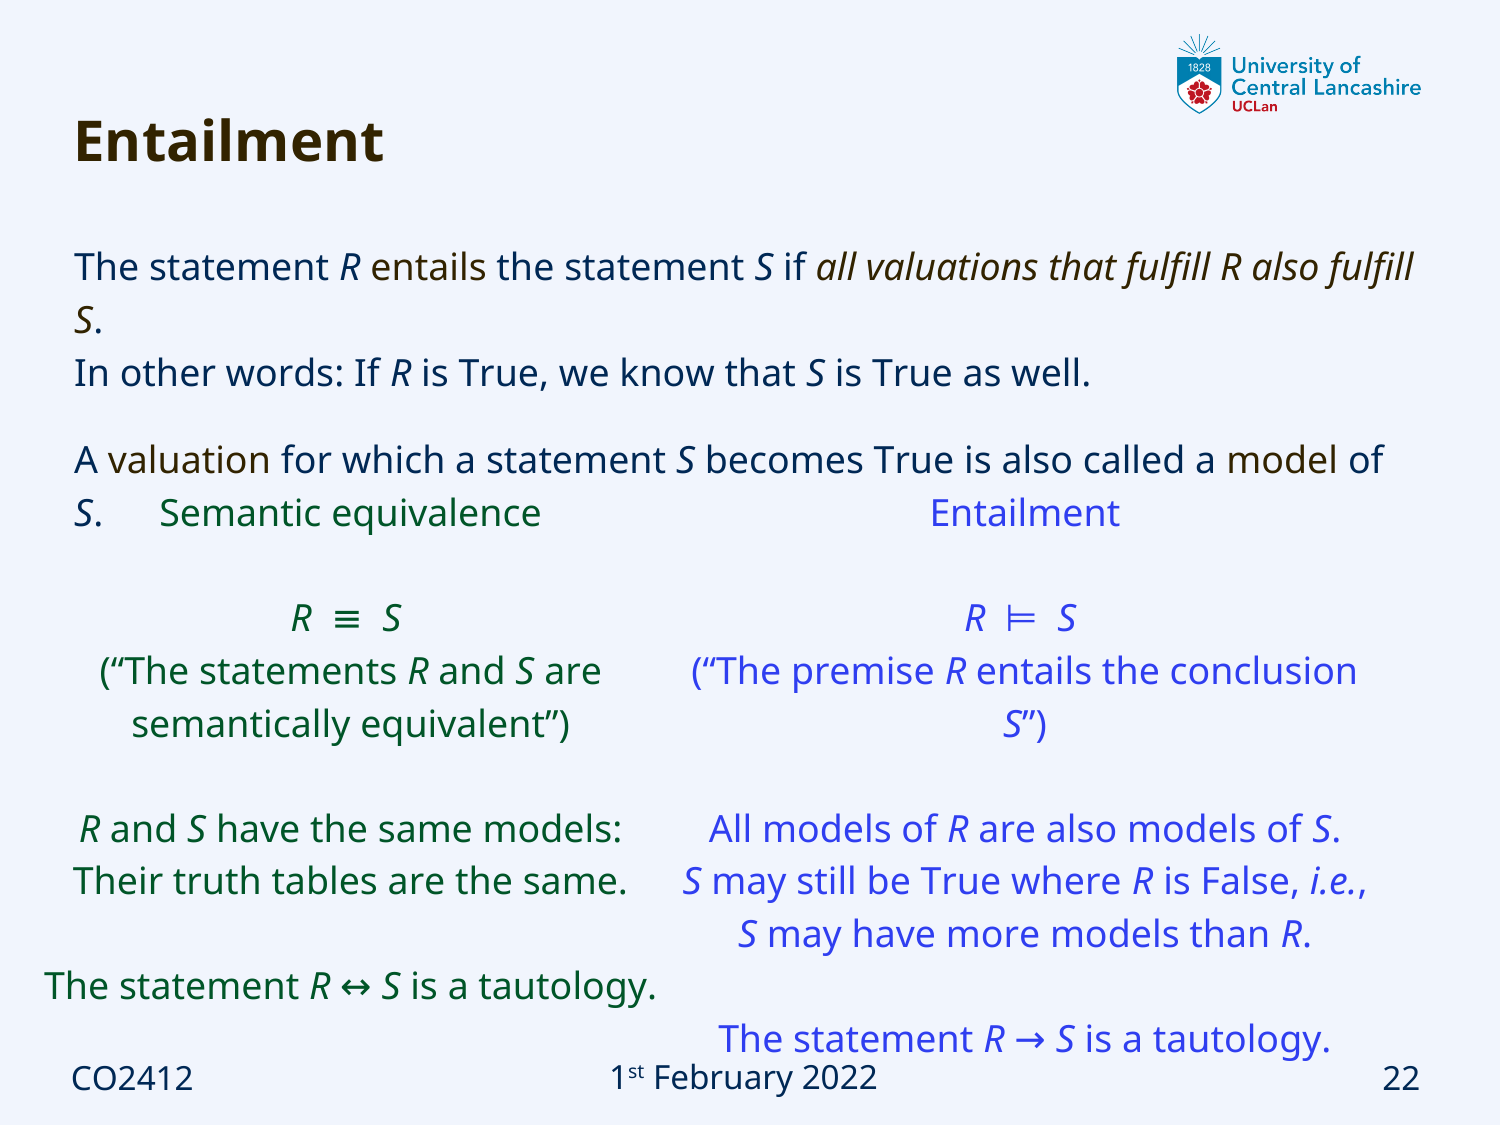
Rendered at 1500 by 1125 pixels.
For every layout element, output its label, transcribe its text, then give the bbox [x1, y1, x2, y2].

title Entailment [58, 93, 1475, 186]
picture [1177, 34, 1421, 93]
text_box The statement R entails the statement S if all valuations that fulfill R also fulfill S. In other words: If R is True, we know that S is True as well. A valuation for which a statement S becomes True is also called a model of S. [59, 228, 1435, 468]
text_box Entailment R ⊨ S (“The premise R entails the conclusion S”) All models of R are also models of S. S may still be True where R is False, i.e., S may have more models than R. The statement R → S is a tautology. [651, 474, 1399, 1016]
text_box Semantic equivalence R ≡ S (“The statements R and S are semantically equivalent”) R and S have the same models: Their truth tables are the same. The statement R ↔ S is a tautology. [23, 474, 651, 1016]
